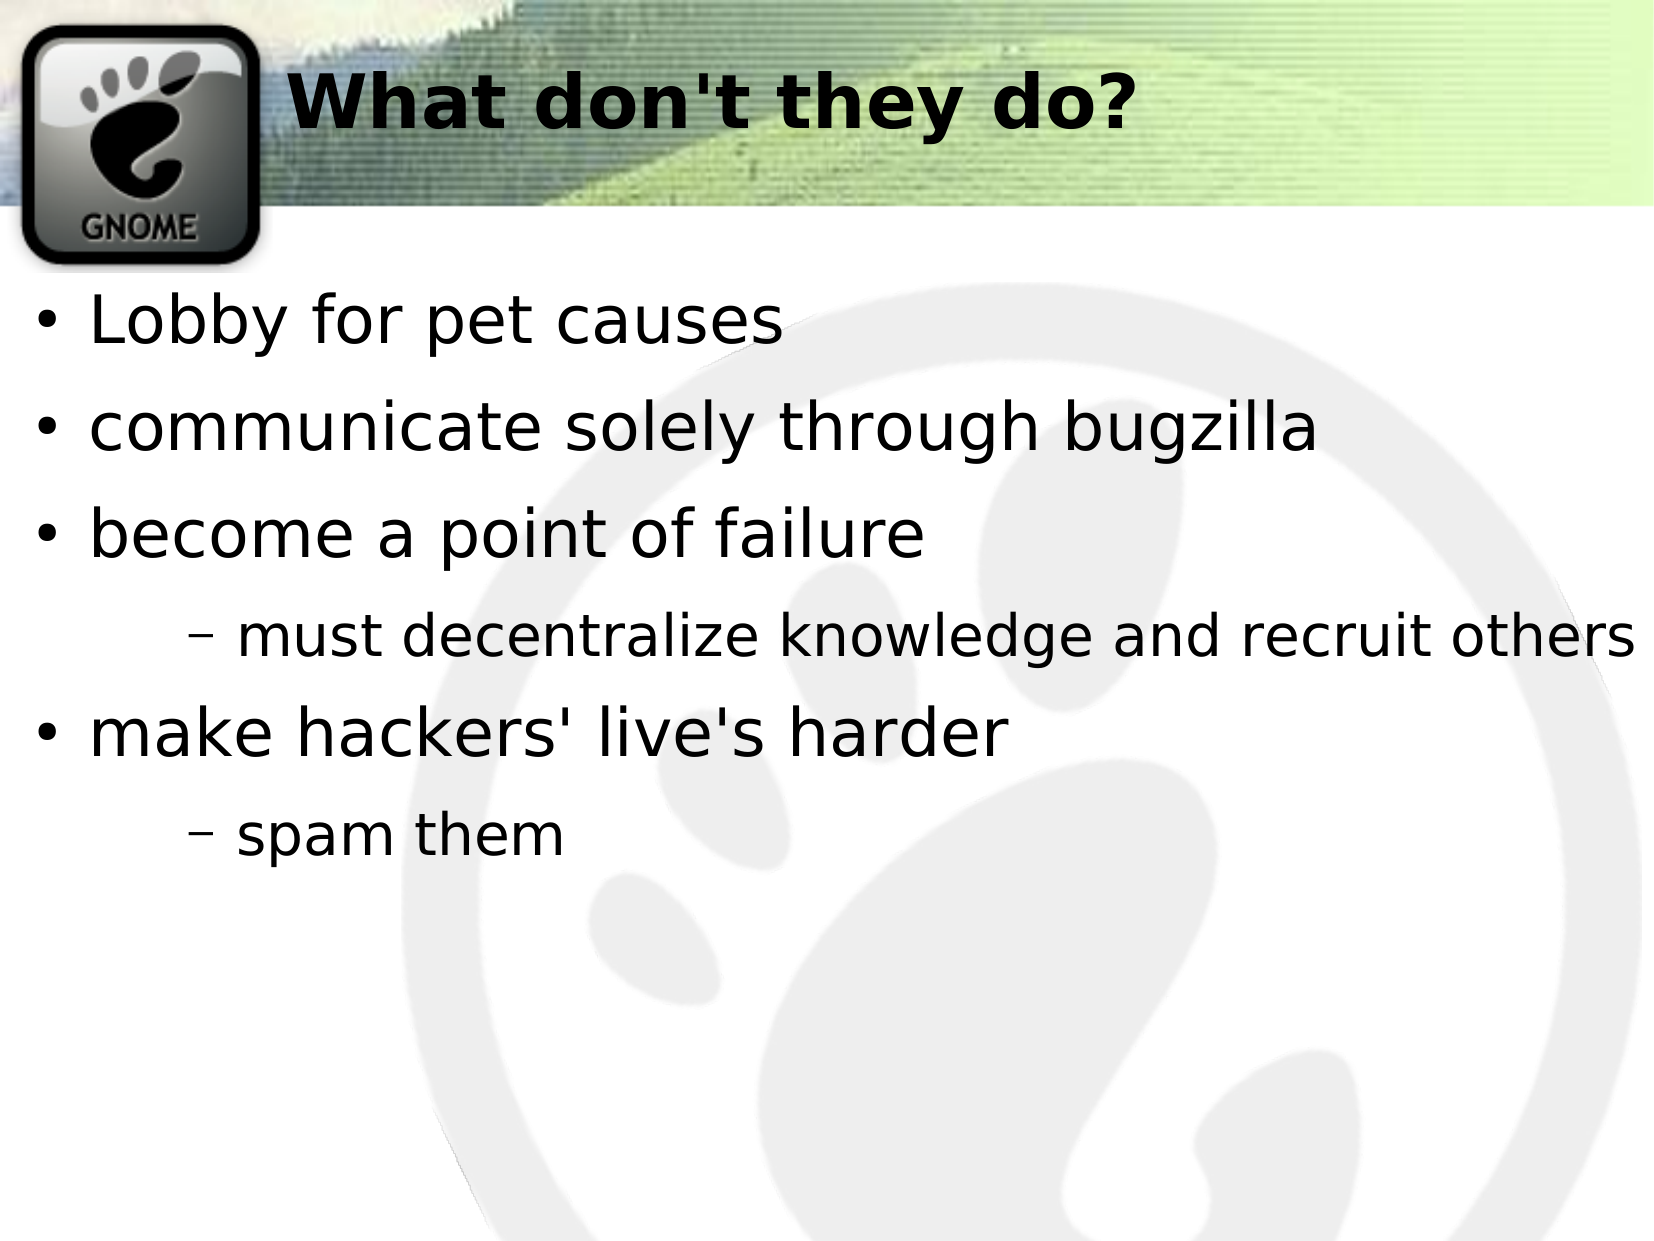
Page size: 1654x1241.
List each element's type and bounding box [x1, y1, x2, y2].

picture [401, 282, 1642, 1241]
picture [0, 0, 1654, 273]
picture [401, 539, 405, 550]
